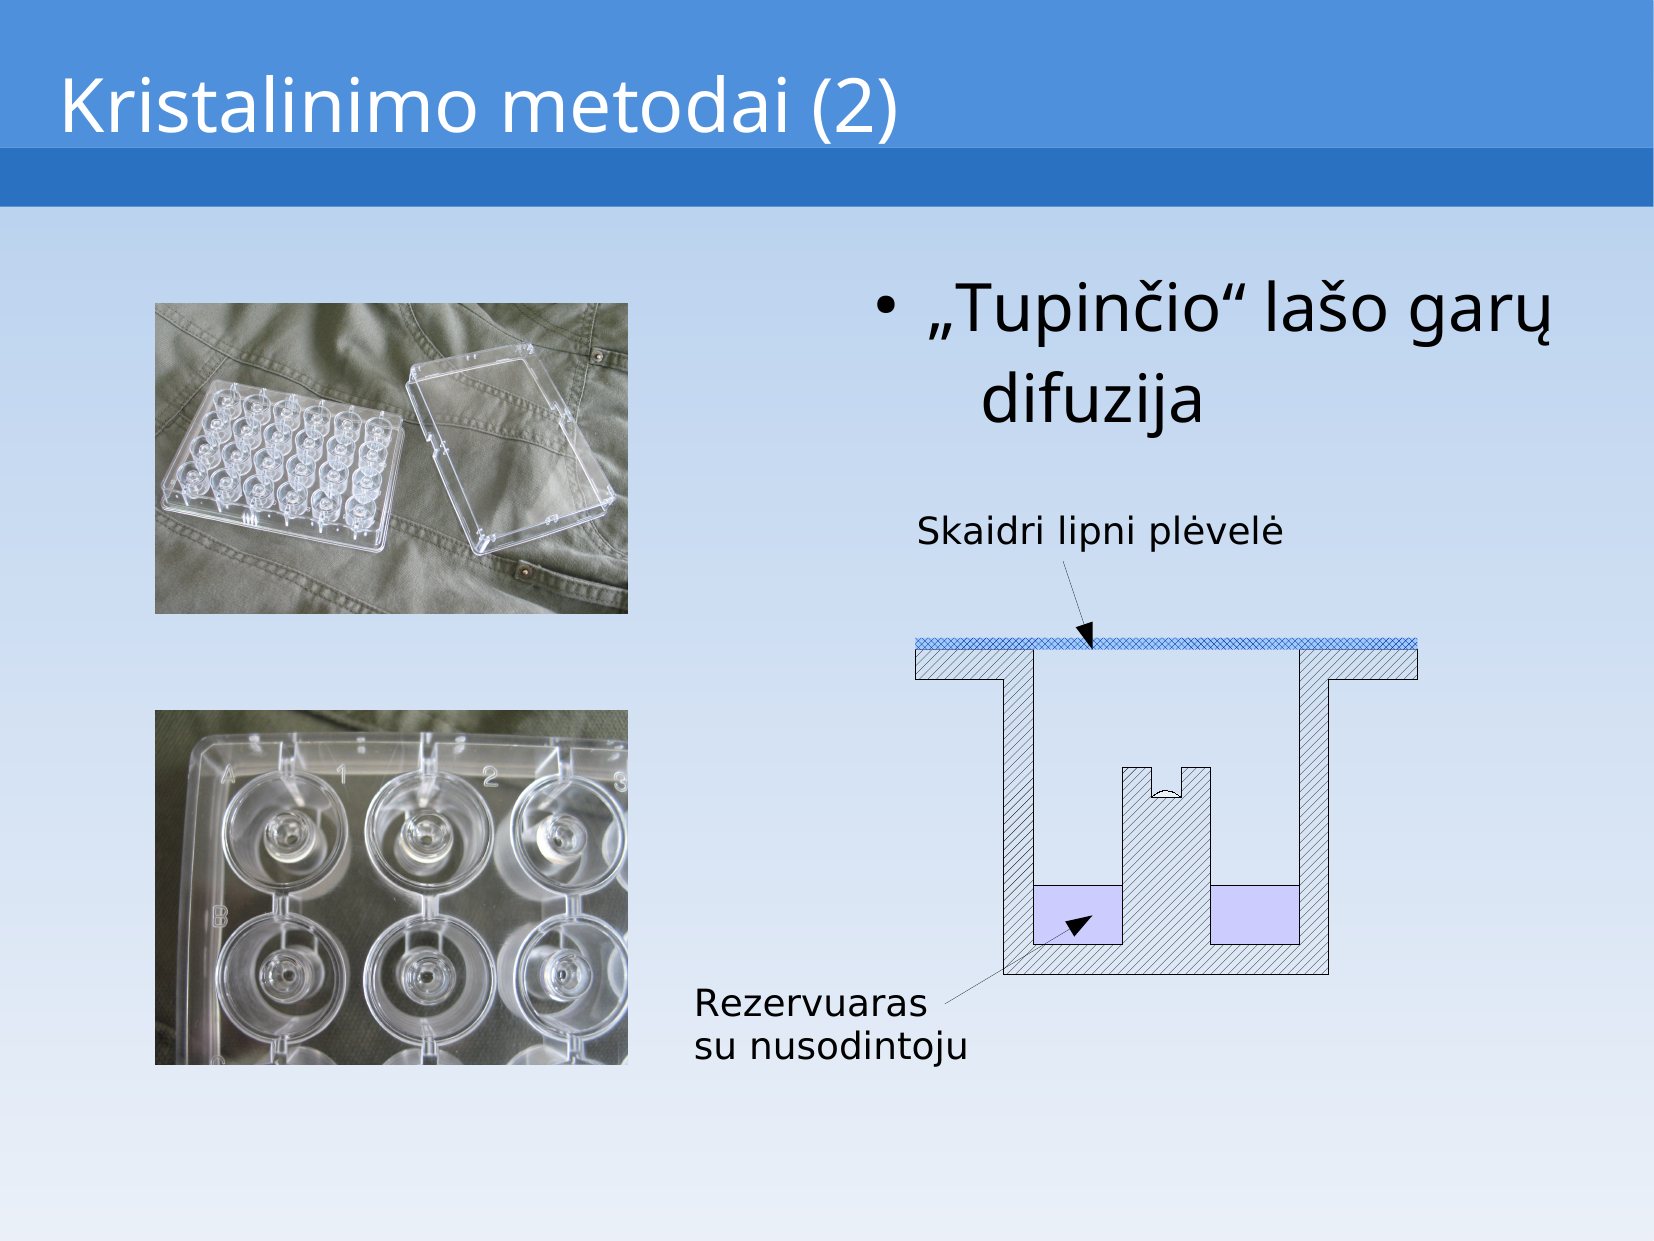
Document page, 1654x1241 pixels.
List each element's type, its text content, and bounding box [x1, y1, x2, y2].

picture [155, 303, 628, 614]
picture [155, 710, 628, 1065]
list „Tupinčio“ lašo garų difuzija [838, 260, 1565, 1080]
list „Tupinčio“ lašo garų difuzija [1034, 650, 1299, 885]
text_box Rezervuaras su nusodintoju [679, 974, 985, 1077]
title Kristalinimo metodai (2) [59, 0, 1418, 207]
text_box Skaidri lipni plėvelė [901, 502, 1300, 562]
text_box [915, 637, 1418, 975]
